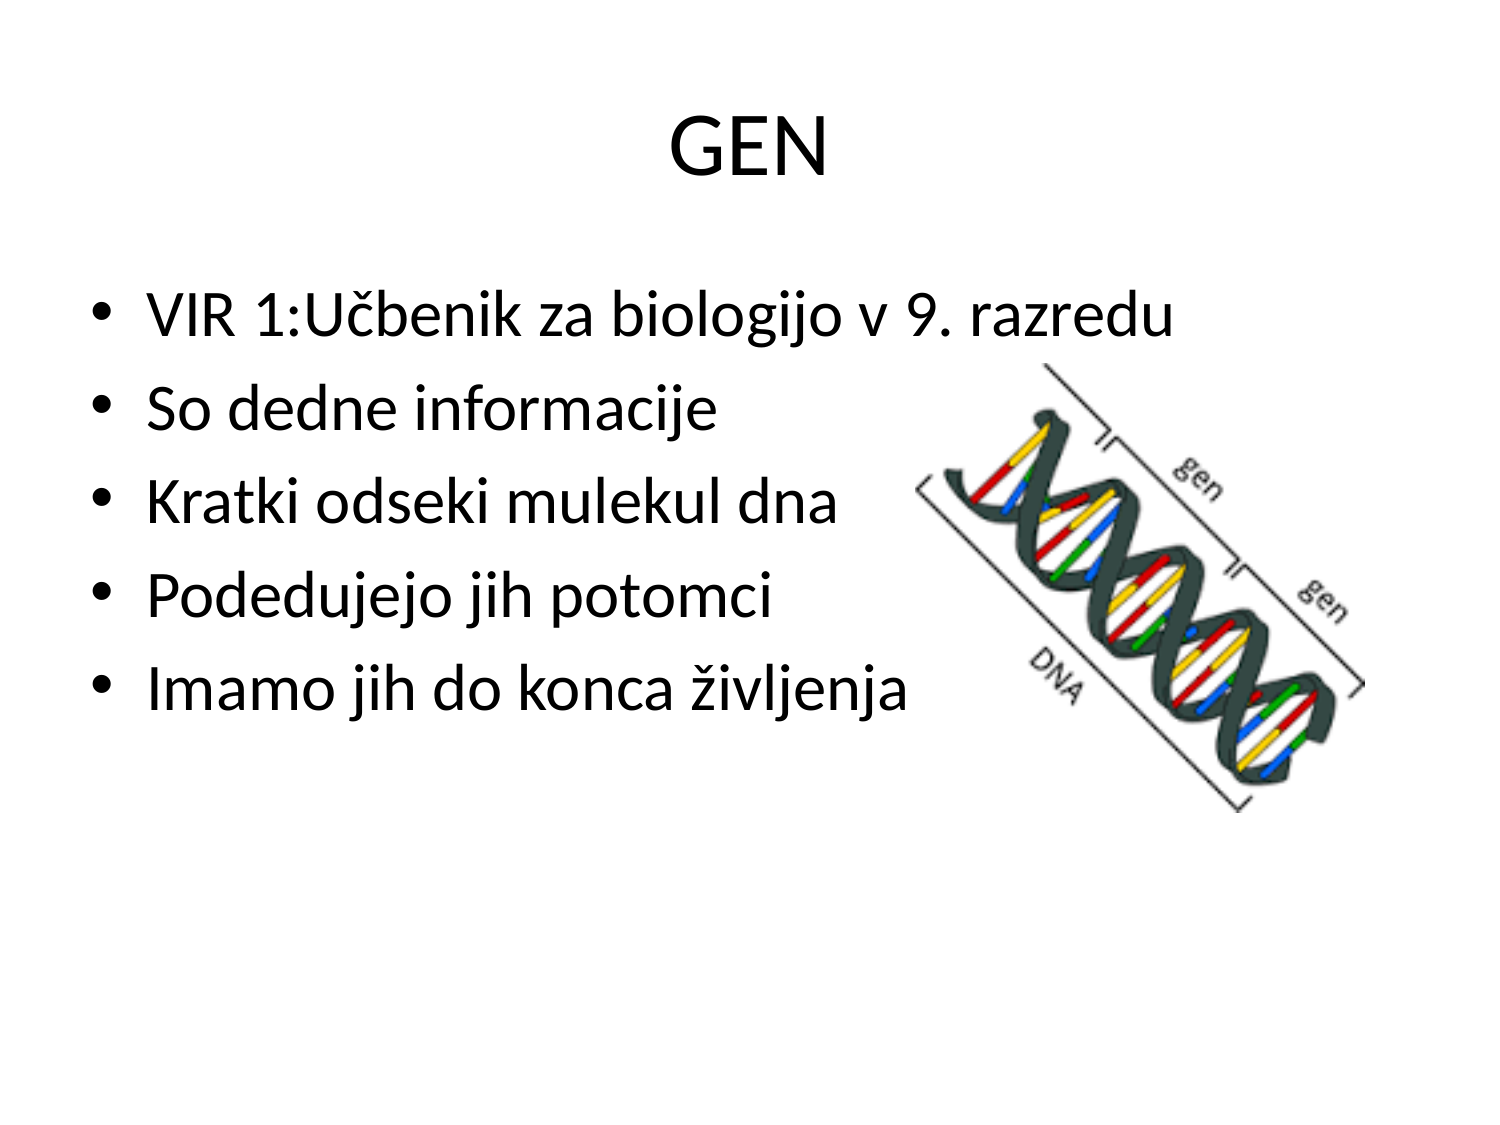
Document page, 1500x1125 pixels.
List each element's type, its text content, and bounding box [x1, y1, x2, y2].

title GEN [75, 45, 1425, 233]
list VIR 1:Učbenik za biologijo v 9. razredu So dedne informacije Kratki odseki mulekul dna Podedujejo jih potomci Imamo jih do konca življenja [75, 262, 1365, 1012]
